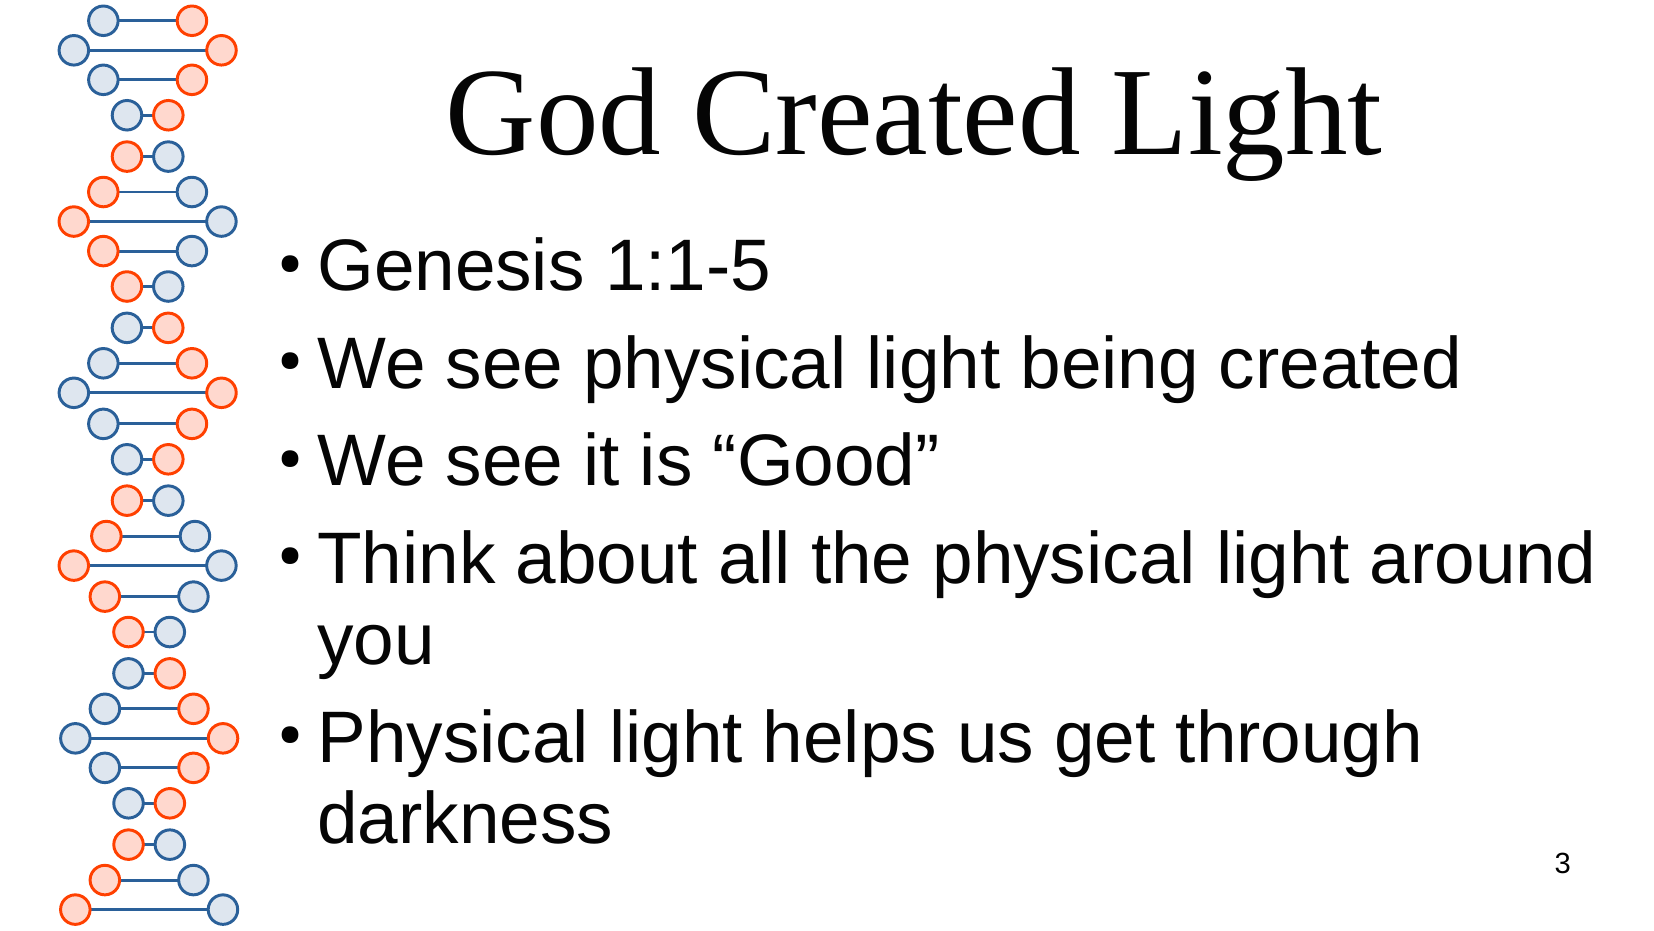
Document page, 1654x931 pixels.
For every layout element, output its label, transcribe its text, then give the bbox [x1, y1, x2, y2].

title God Created Light [265, 35, 1595, 189]
list Genesis 1:1-5 We see physical light being created We see it is “Good” Think about all the physical light around you Physical light helps us get through darkness [265, 224, 1613, 863]
